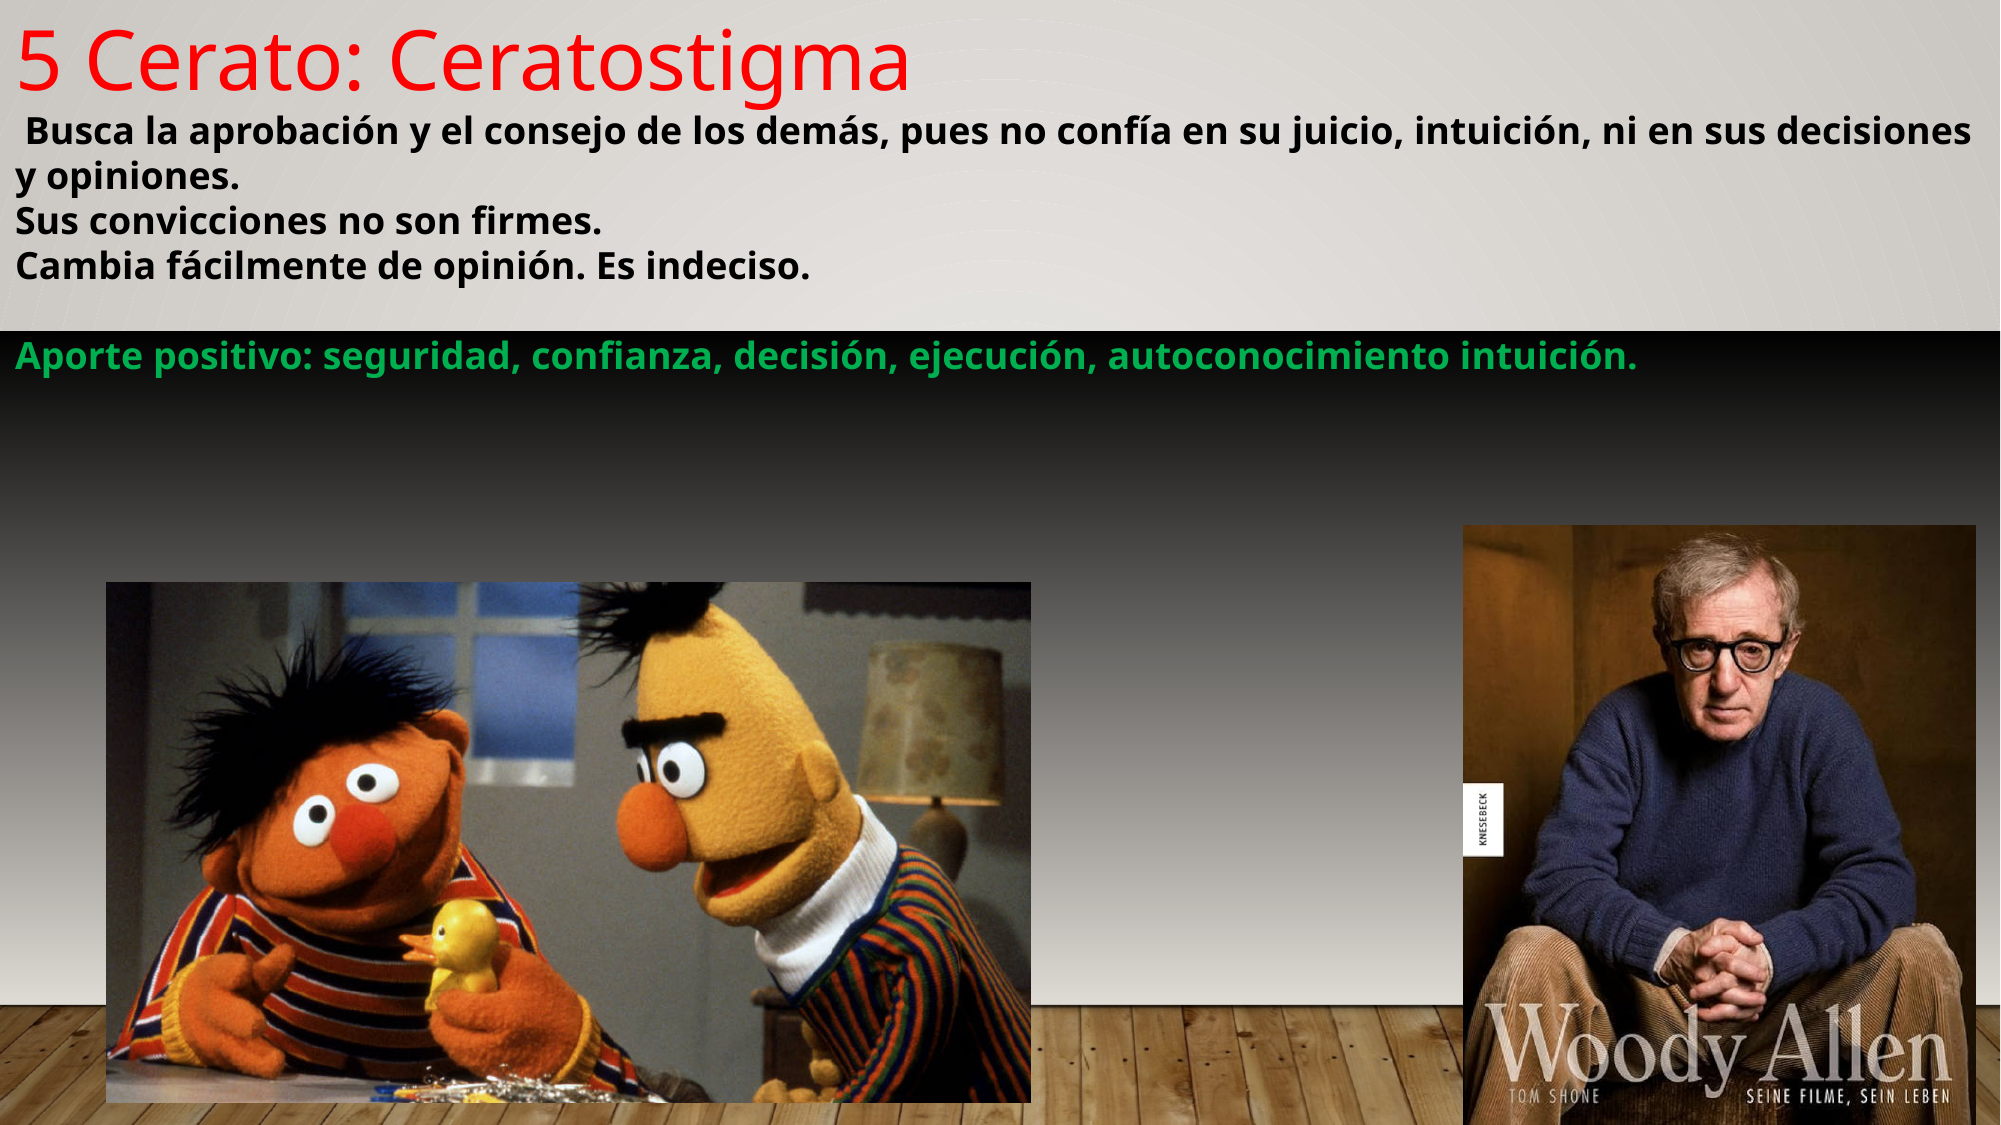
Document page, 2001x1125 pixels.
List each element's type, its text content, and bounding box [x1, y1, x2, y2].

picture [1463, 525, 1976, 1125]
picture [106, 582, 1031, 1103]
text_box 5 Cerato: Ceratostigma Busca la aprobación y el consejo de los demás, pues no confía en su juicio, intuición, ni en sus decisiones y opiniones. Sus convicciones no son firmes. Cambia fácilmente de opinión. Es indeciso. Aporte positivo: seguridad, confianza, decisión, ejecución, autoconocimiento intuición. [0, 0, 2000, 475]
